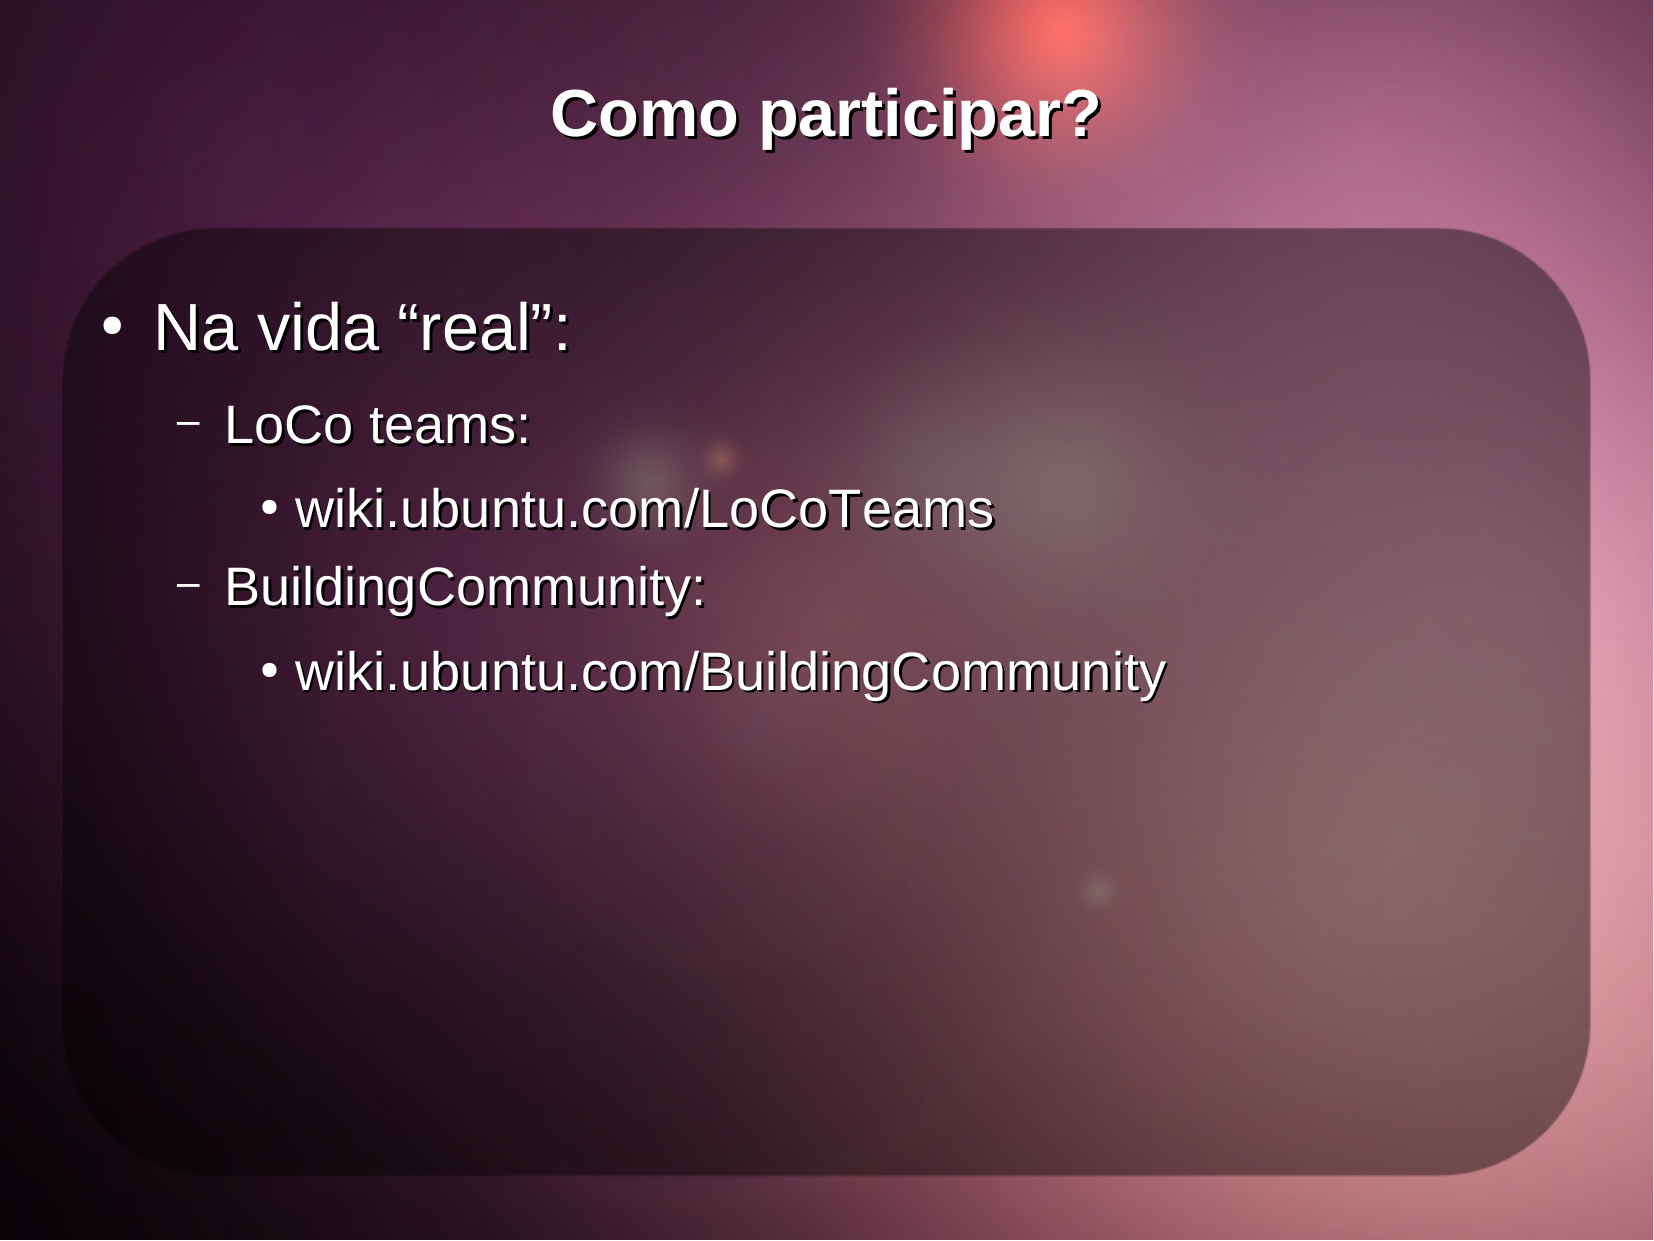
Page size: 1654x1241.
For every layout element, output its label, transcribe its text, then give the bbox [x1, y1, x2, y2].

list Na vida “real”: LoCo teams: wiki.ubuntu.com/LoCoTeams BuildingCommunity: wiki.ubuntu.com/BuildingCommunity [82, 290, 1571, 1109]
title Como participar? [59, 49, 1595, 178]
picture [0, 0, 1654, 1240]
